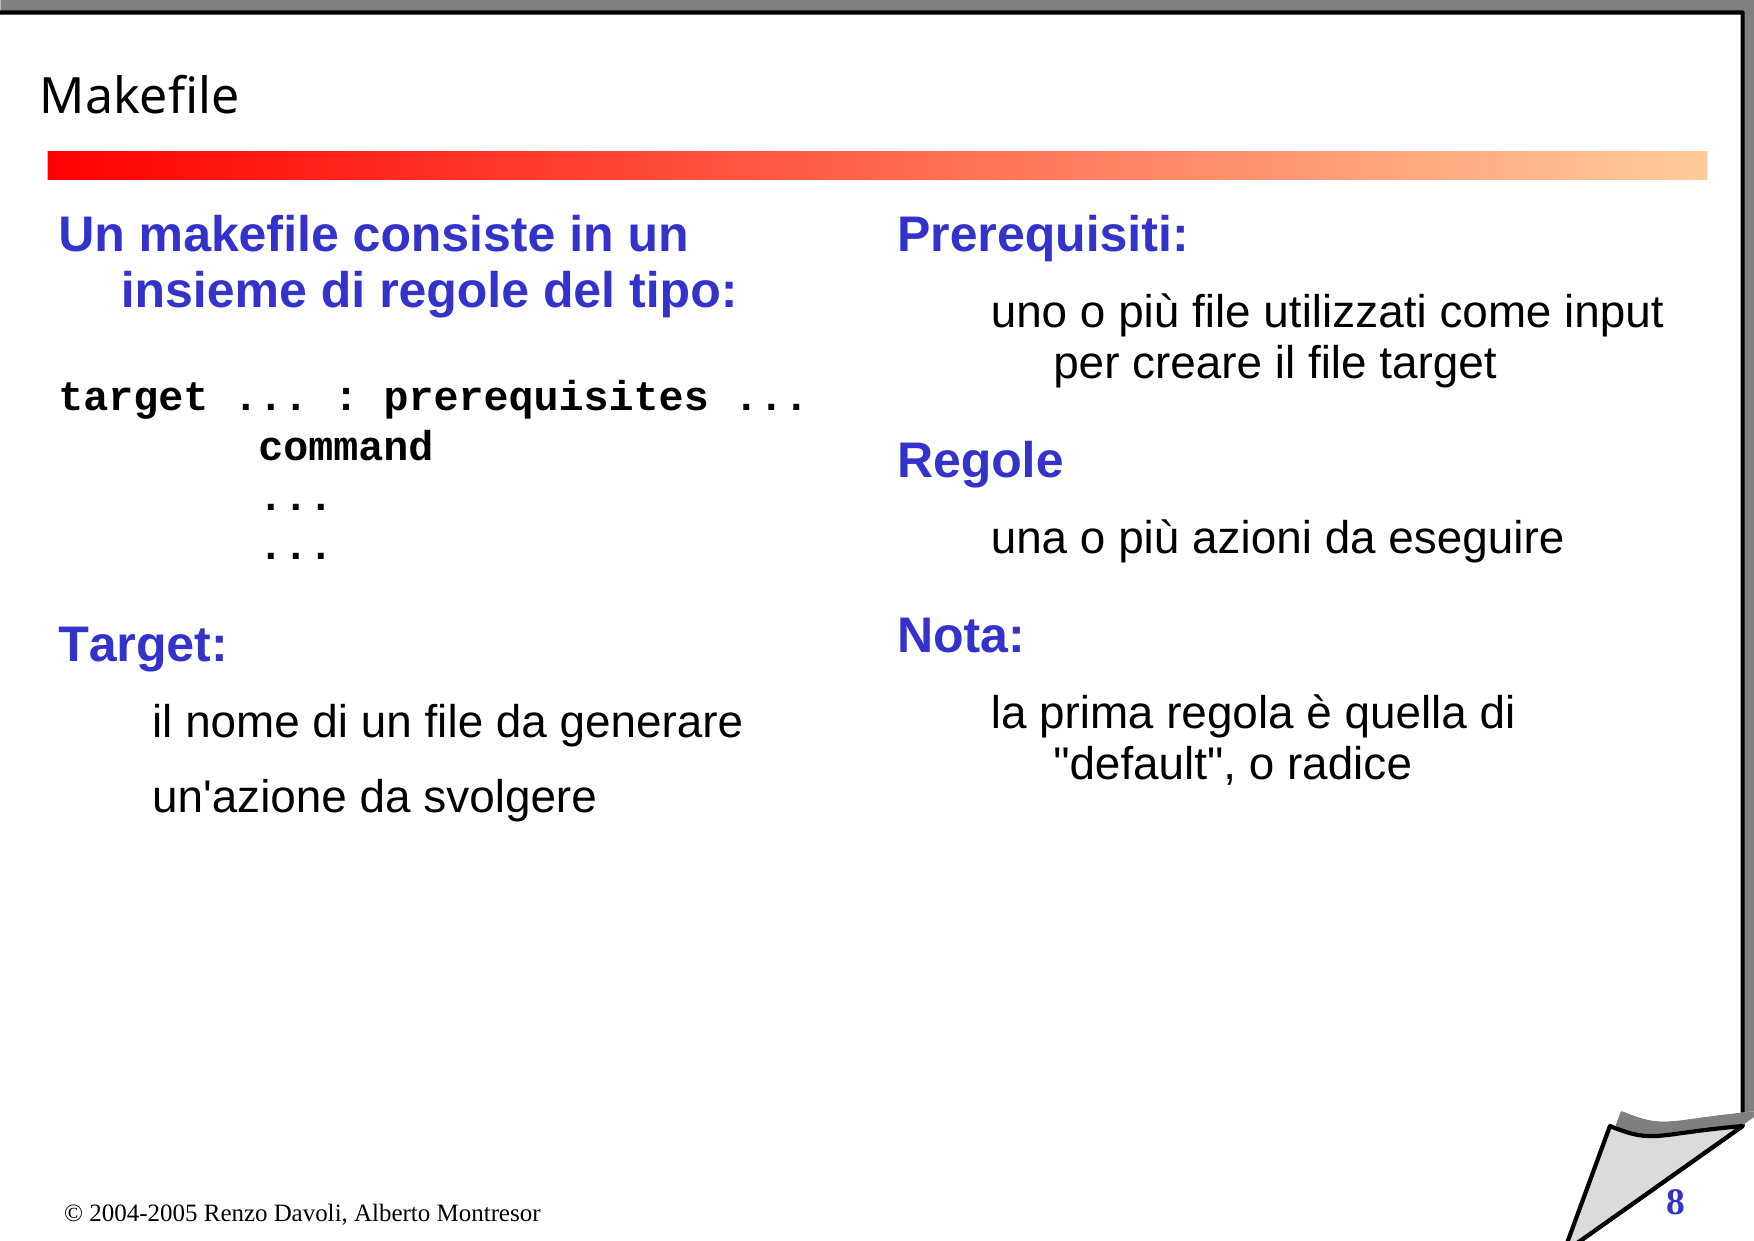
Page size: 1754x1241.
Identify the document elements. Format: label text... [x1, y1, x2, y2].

list Un makefile consiste in un insieme di regole del tipo: target ... : prerequisites ... command ... ... Target: il nome di un file da generare un'azione da svolgere [58, 206, 858, 1056]
title Makefile [40, 49, 1714, 144]
list Prerequisiti: uno o più file utilizzati come input per creare il file target Regole una o più azioni da eseguire Nota: la prima regola è quella di "default", o radice [897, 206, 1696, 963]
